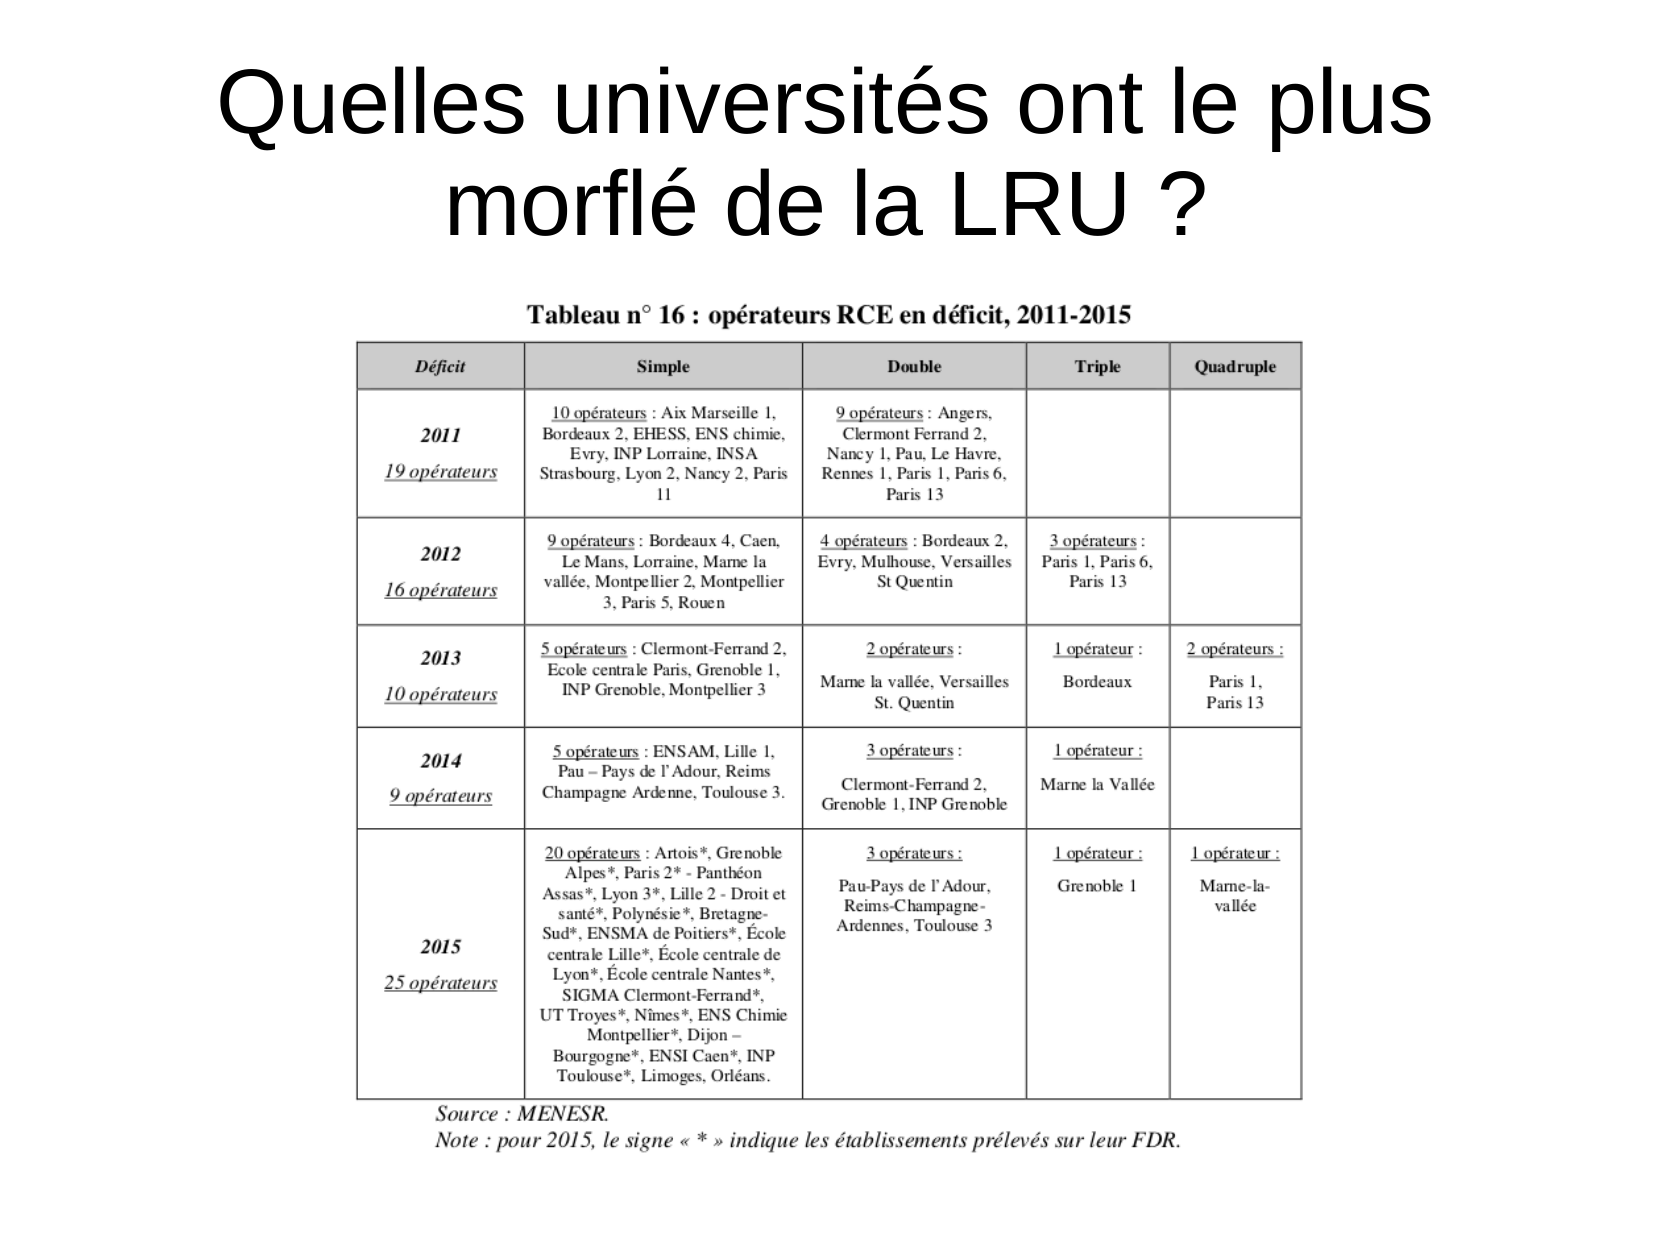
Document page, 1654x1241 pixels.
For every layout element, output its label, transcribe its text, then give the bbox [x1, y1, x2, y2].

picture [329, 284, 1324, 1171]
title Quelles universités ont le plus morflé de la LRU ? [82, 49, 1571, 257]
